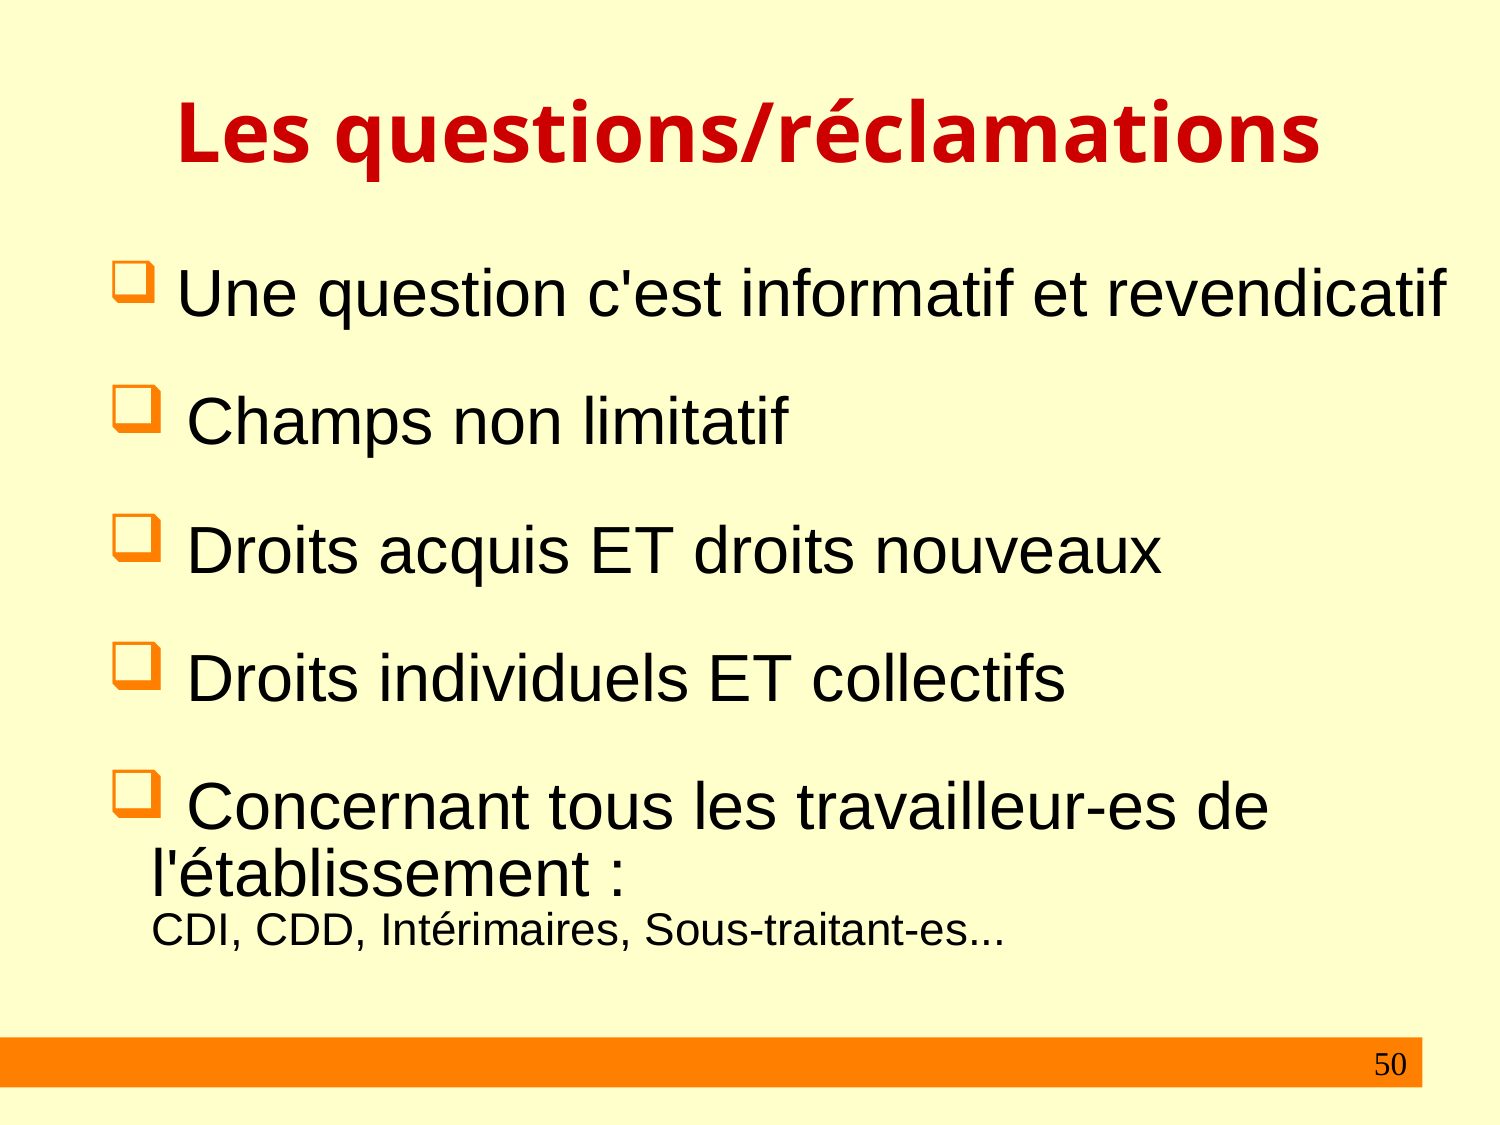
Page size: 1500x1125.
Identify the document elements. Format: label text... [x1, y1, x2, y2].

text_box <numéro> [0, 1037, 1423, 1088]
list Une question c'est informatif et revendicatif Champs non limitatif Droits acquis ET droits nouveaux Droits individuels ET collectifs Concernant tous les travailleur-es de l'établissement : CDI, CDD, Intérimaires, Sous-traitant-es... [18, 123, 1465, 1040]
title Les questions/réclamations [74, 20, 1423, 123]
